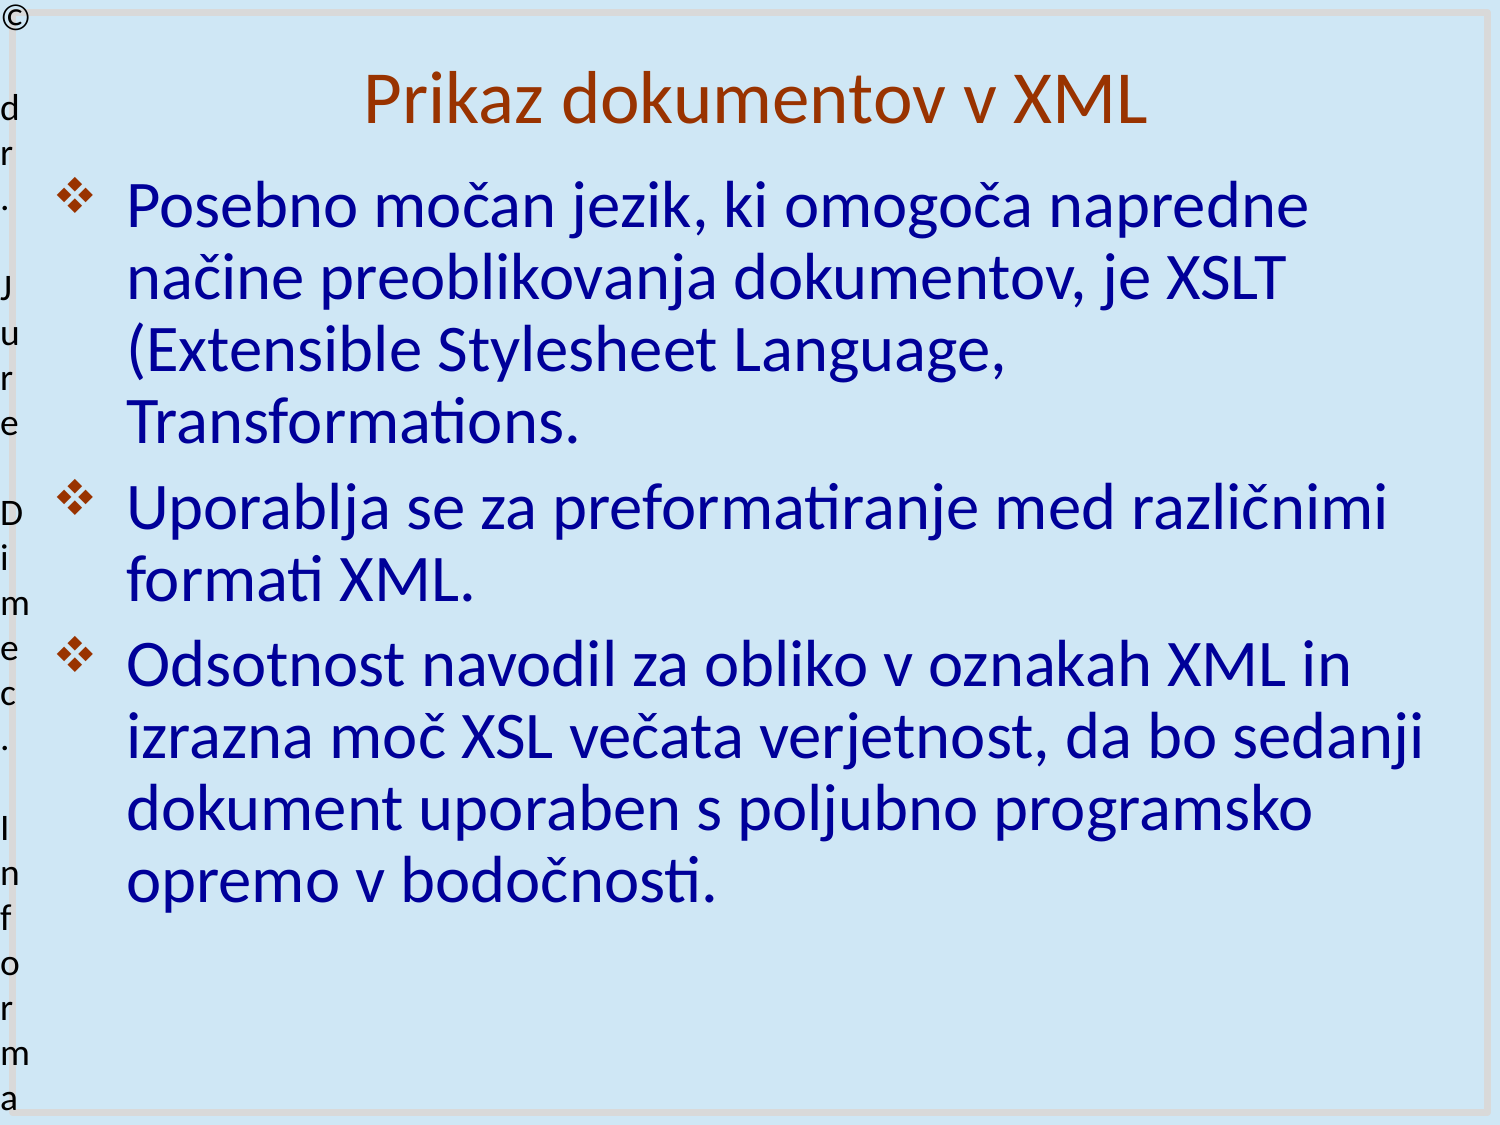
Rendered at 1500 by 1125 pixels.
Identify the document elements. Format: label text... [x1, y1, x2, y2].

title Prikaz dokumentov v XML [37, 37, 1475, 150]
list Posebno močan jezik, ki omogoča napredne načine preoblikovanja dokumentov, je XSLT (Extensible Stylesheet Language, Transformations. Uporablja se za preformatiranje med različnimi formati XML. Odsotnost navodil za obliko v oznakah XML in izrazna moč XSL večata verjetnost, da bo sedanji dokument uporaben s poljubno programsko opremo v bodočnosti. [37, 162, 1475, 1050]
